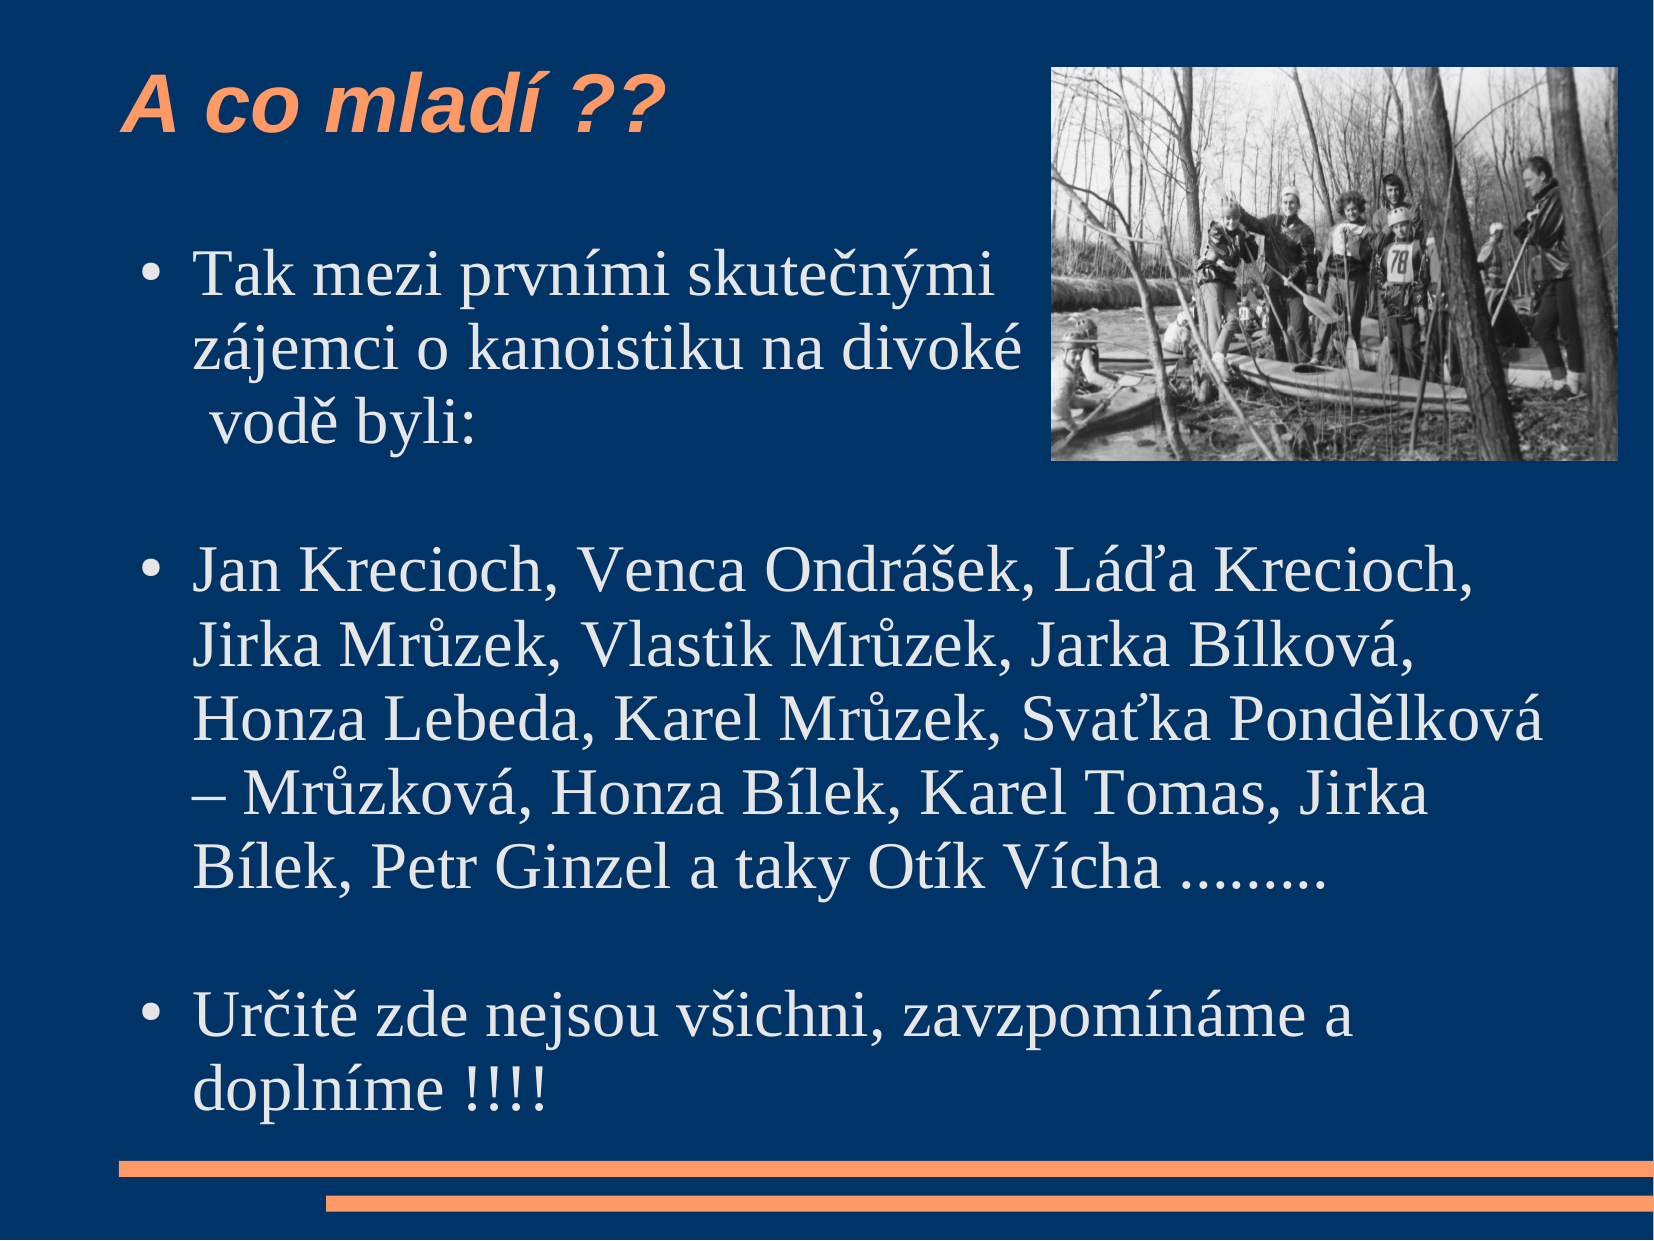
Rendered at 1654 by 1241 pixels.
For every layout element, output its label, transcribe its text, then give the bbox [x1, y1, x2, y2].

list Tak mezi prvními skutečnými zájemci o kanoistiku na divoké vodě byli: Jan Krecioch, Venca Ondrášek, Láďa Krecioch, Jirka Mrůzek, Vlastik Mrůzek, Jarka Bílková, Honza Lebeda, Karel Mrůzek, Svaťka Pondělková – Mrůzková, Honza Bílek, Karel Tomas, Jirka Bílek, Petr Ginzel a taky Otík Vícha ......... Určitě zde nejsou všichni, zavzpomínáme a doplníme !!!! [121, 236, 1561, 1137]
picture [1051, 67, 1618, 461]
title A co mladí ?? [121, 46, 1534, 236]
